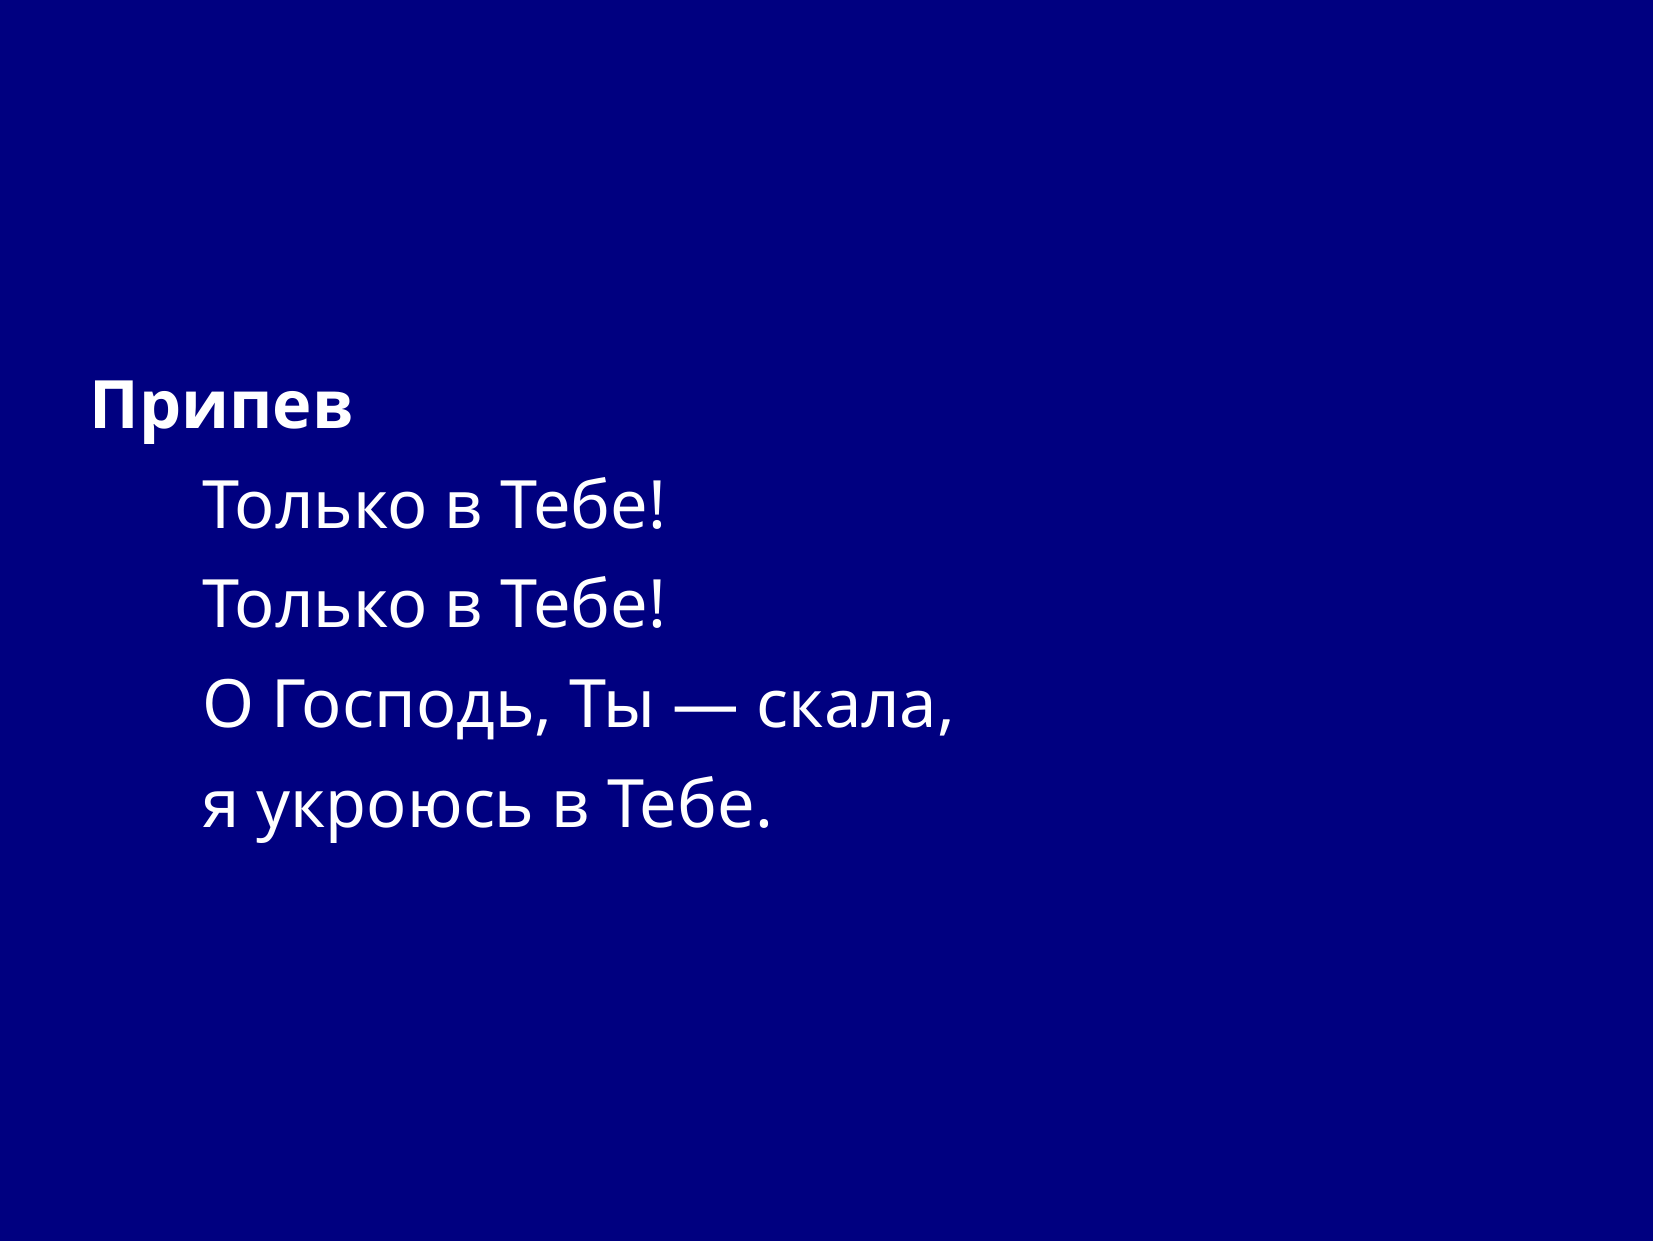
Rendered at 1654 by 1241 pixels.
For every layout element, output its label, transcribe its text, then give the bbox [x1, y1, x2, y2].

text_box Припев Только в Тебе! Только в Тебе! О Господь, Ты — скала, я укроюсь в Тебе. [75, 150, 1576, 1163]
